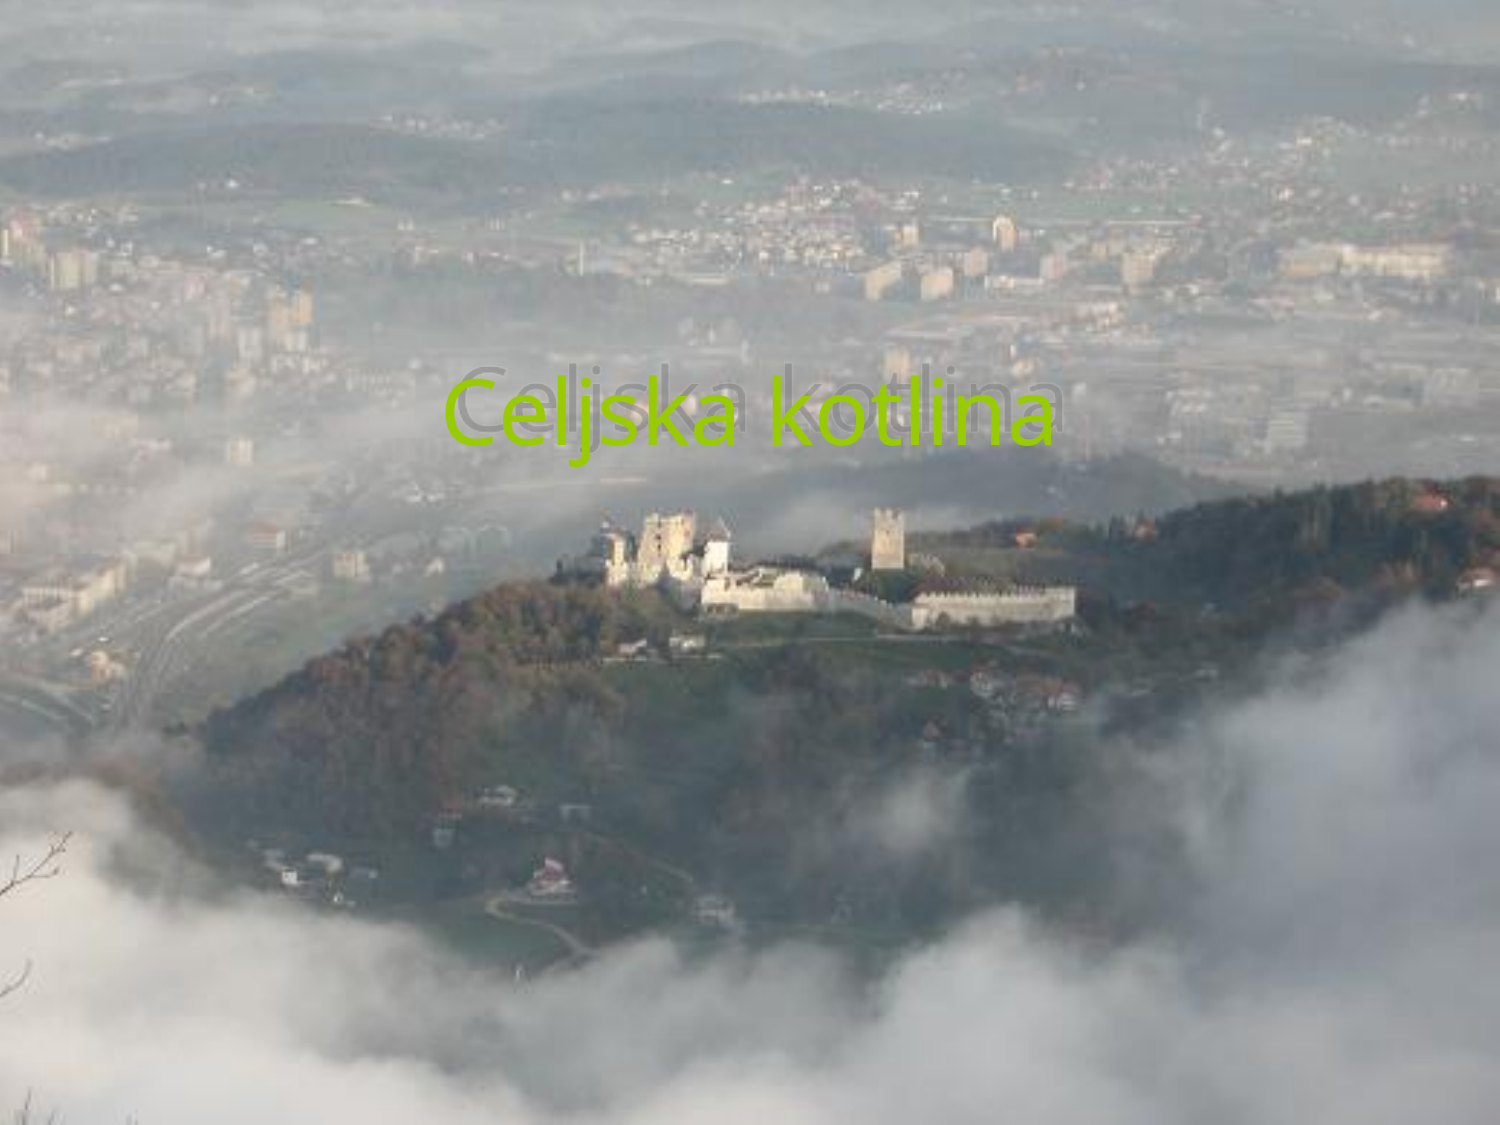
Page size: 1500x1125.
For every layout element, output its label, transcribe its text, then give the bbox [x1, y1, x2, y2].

picture [0, 0, 1500, 1125]
title Celjska kotlina [112, 290, 1388, 528]
